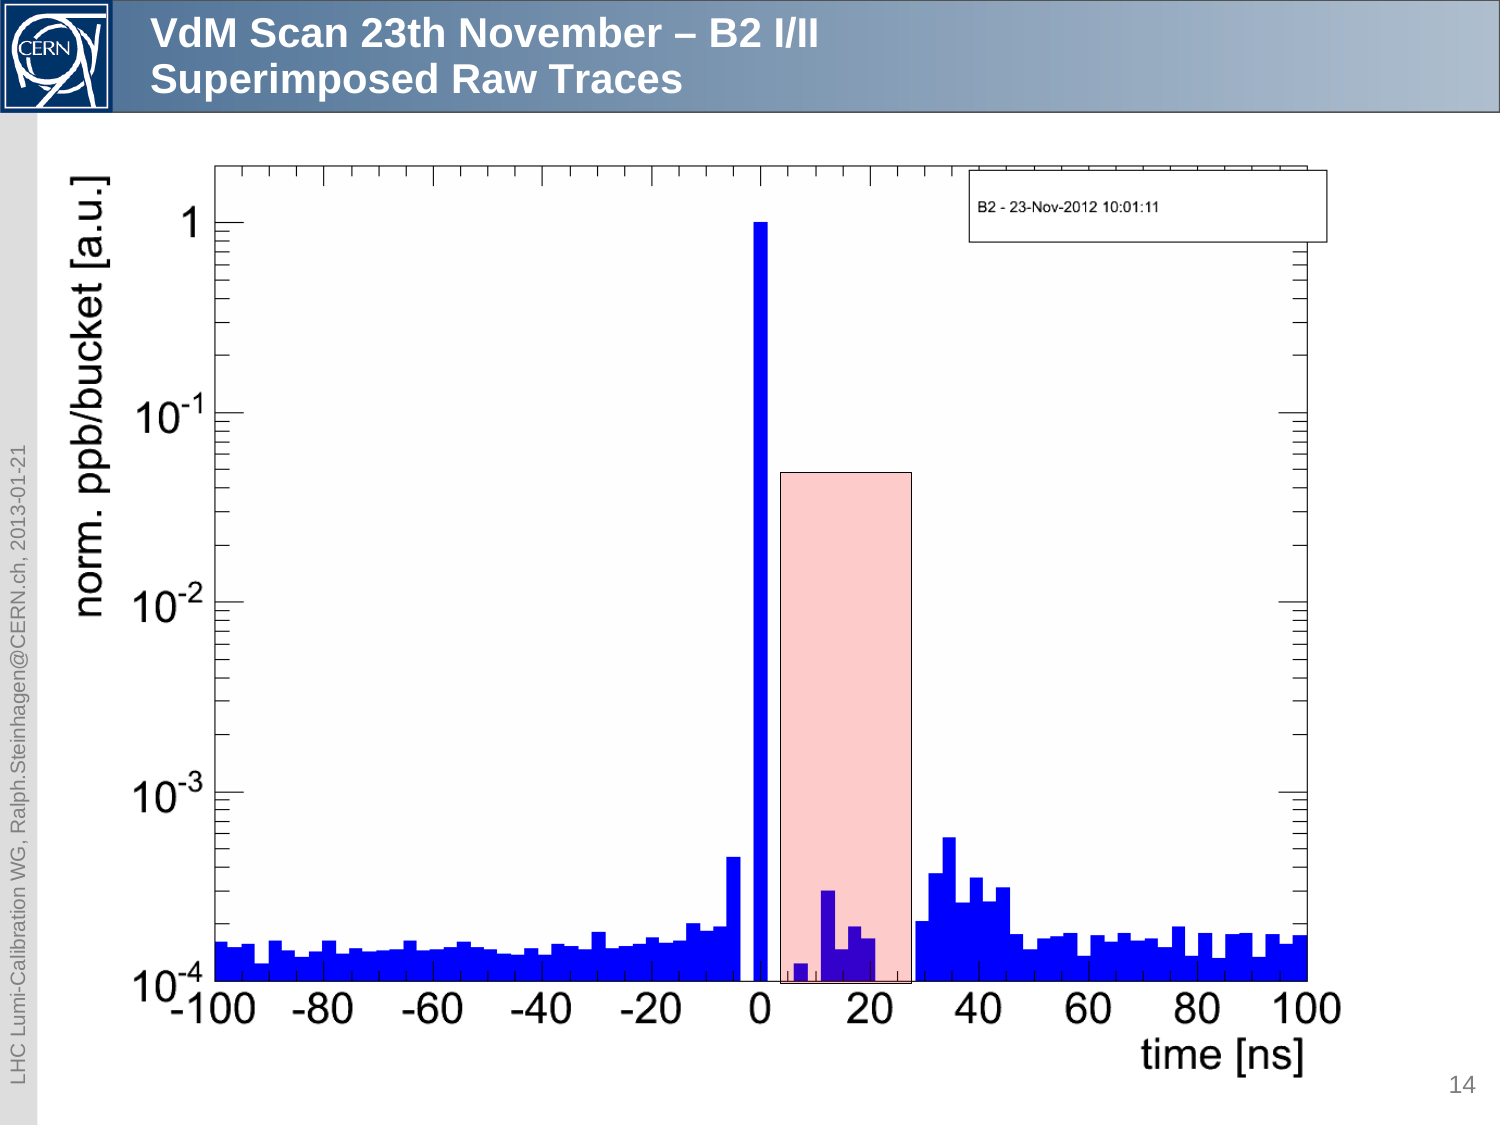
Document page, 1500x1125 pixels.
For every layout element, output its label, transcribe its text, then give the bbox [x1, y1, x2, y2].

picture [59, 147, 1359, 1095]
picture [0, 0, 113, 113]
text_box [780, 472, 911, 983]
title VdM Scan 23th November – B2 I/II Superimposed Raw Traces [150, 0, 1201, 113]
